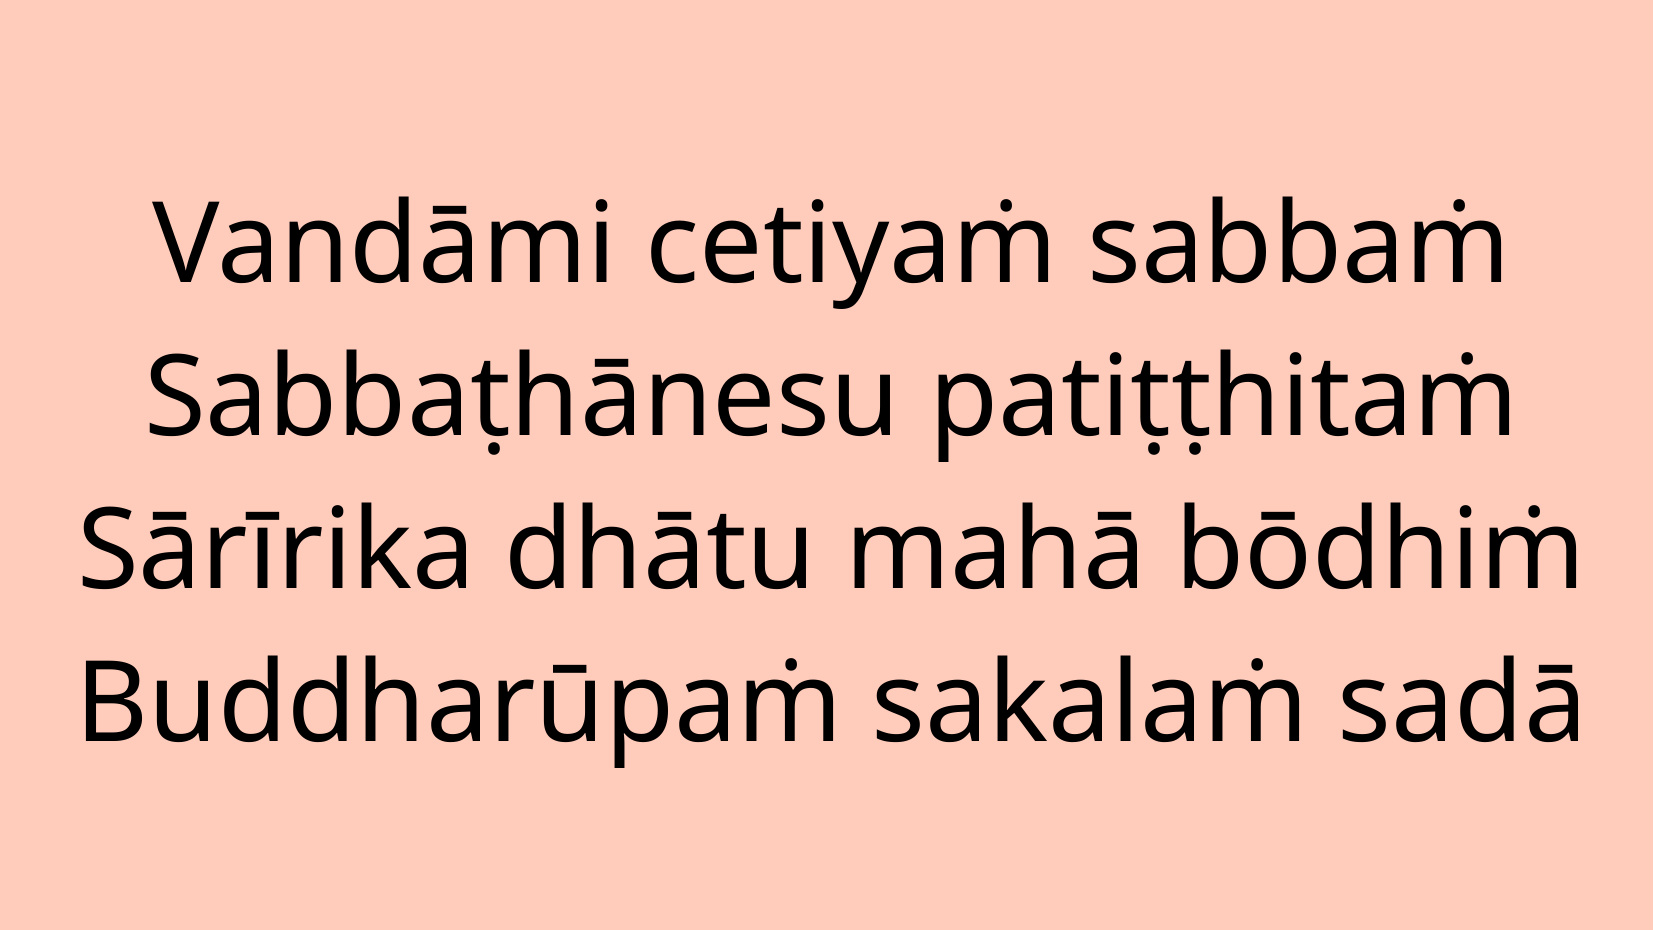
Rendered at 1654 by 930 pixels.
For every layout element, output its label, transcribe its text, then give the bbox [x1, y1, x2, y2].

subtitle Vandāmi cetiyaṁ sabbaṁ Sabbaṭhānesu patiṭṭhitaṁ Sārīrika dhātu mahā bōdhiṁ Buddharūpaṁ sakalaṁ sadā [45, 1, 1618, 930]
